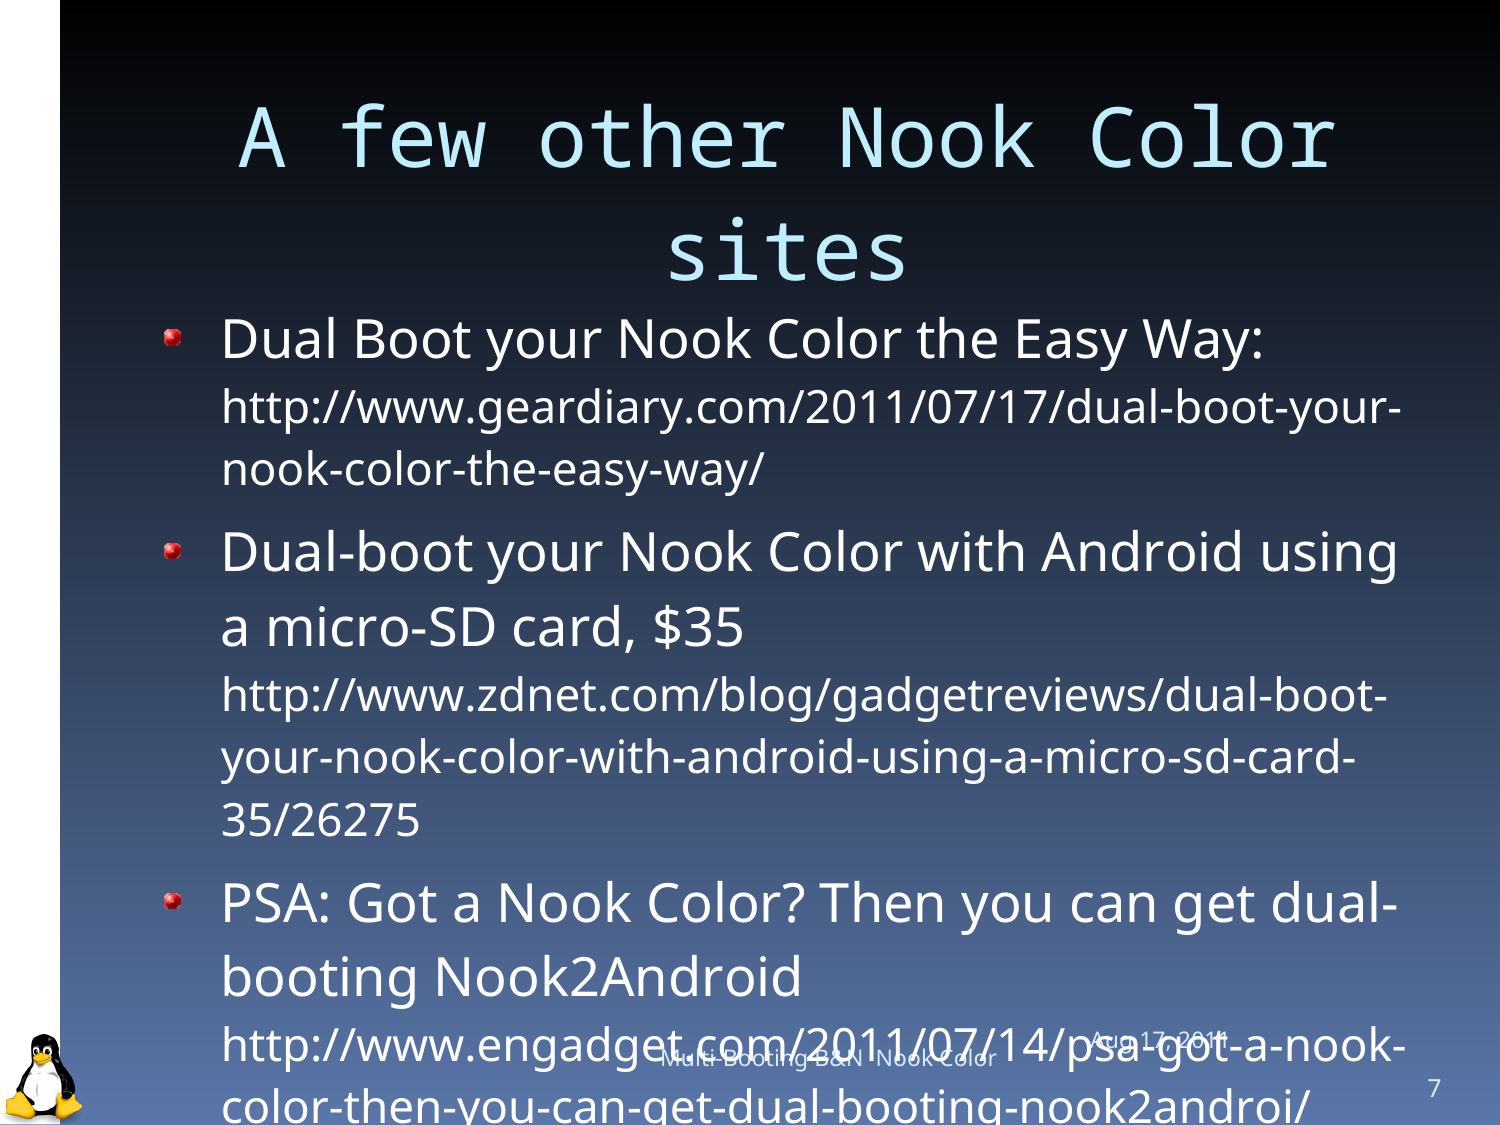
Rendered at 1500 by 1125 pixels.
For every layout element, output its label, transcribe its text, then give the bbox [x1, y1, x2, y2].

list Dual Boot your Nook Color the Easy Way: http://www.geardiary.com/2011/07/17/dual-boot-your-nook-color-the-easy-way/ Dual-boot your Nook Color with Android using a micro-SD card, $35 http://www.zdnet.com/blog/gadgetreviews/dual-boot-your-nook-color-with-android-using-a-micro-sd-card-35/26275 PSA: Got a Nook Color? Then you can get dual-booting Nook2Android http://www.engadget.com/2011/07/14/psa-got-a-nook-color-then-you-can-get-dual-booting-nook2androi/ [149, 292, 1425, 1079]
picture [0, 1034, 82, 1125]
title A few other Nook Color sites [149, 84, 1425, 292]
